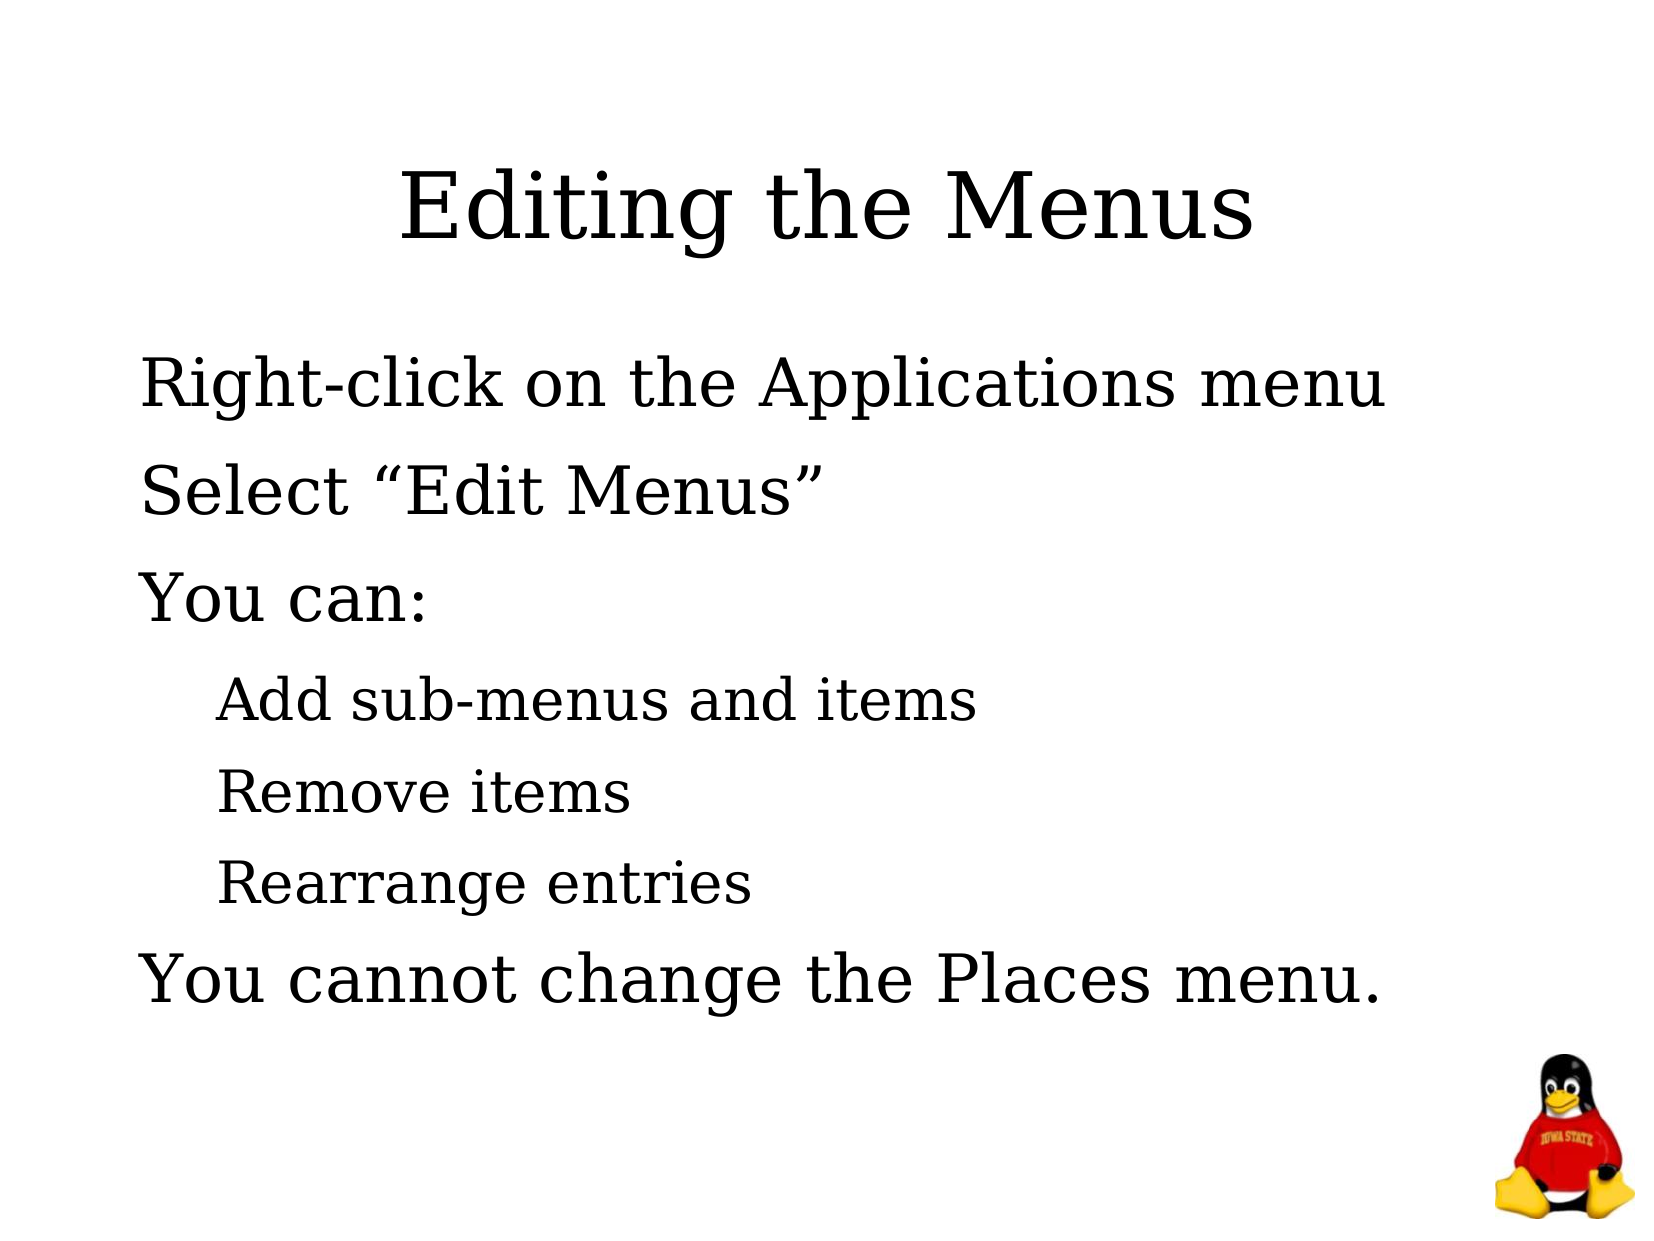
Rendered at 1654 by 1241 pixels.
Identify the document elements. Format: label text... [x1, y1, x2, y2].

title Editing the Menus [121, 102, 1534, 311]
list Right-click on the Applications menu Select “Edit Menus” You can: Add sub-menus and items Remove items Rearrange entries You cannot change the Places menu. [121, 344, 1534, 1127]
picture [1495, 1054, 1635, 1219]
